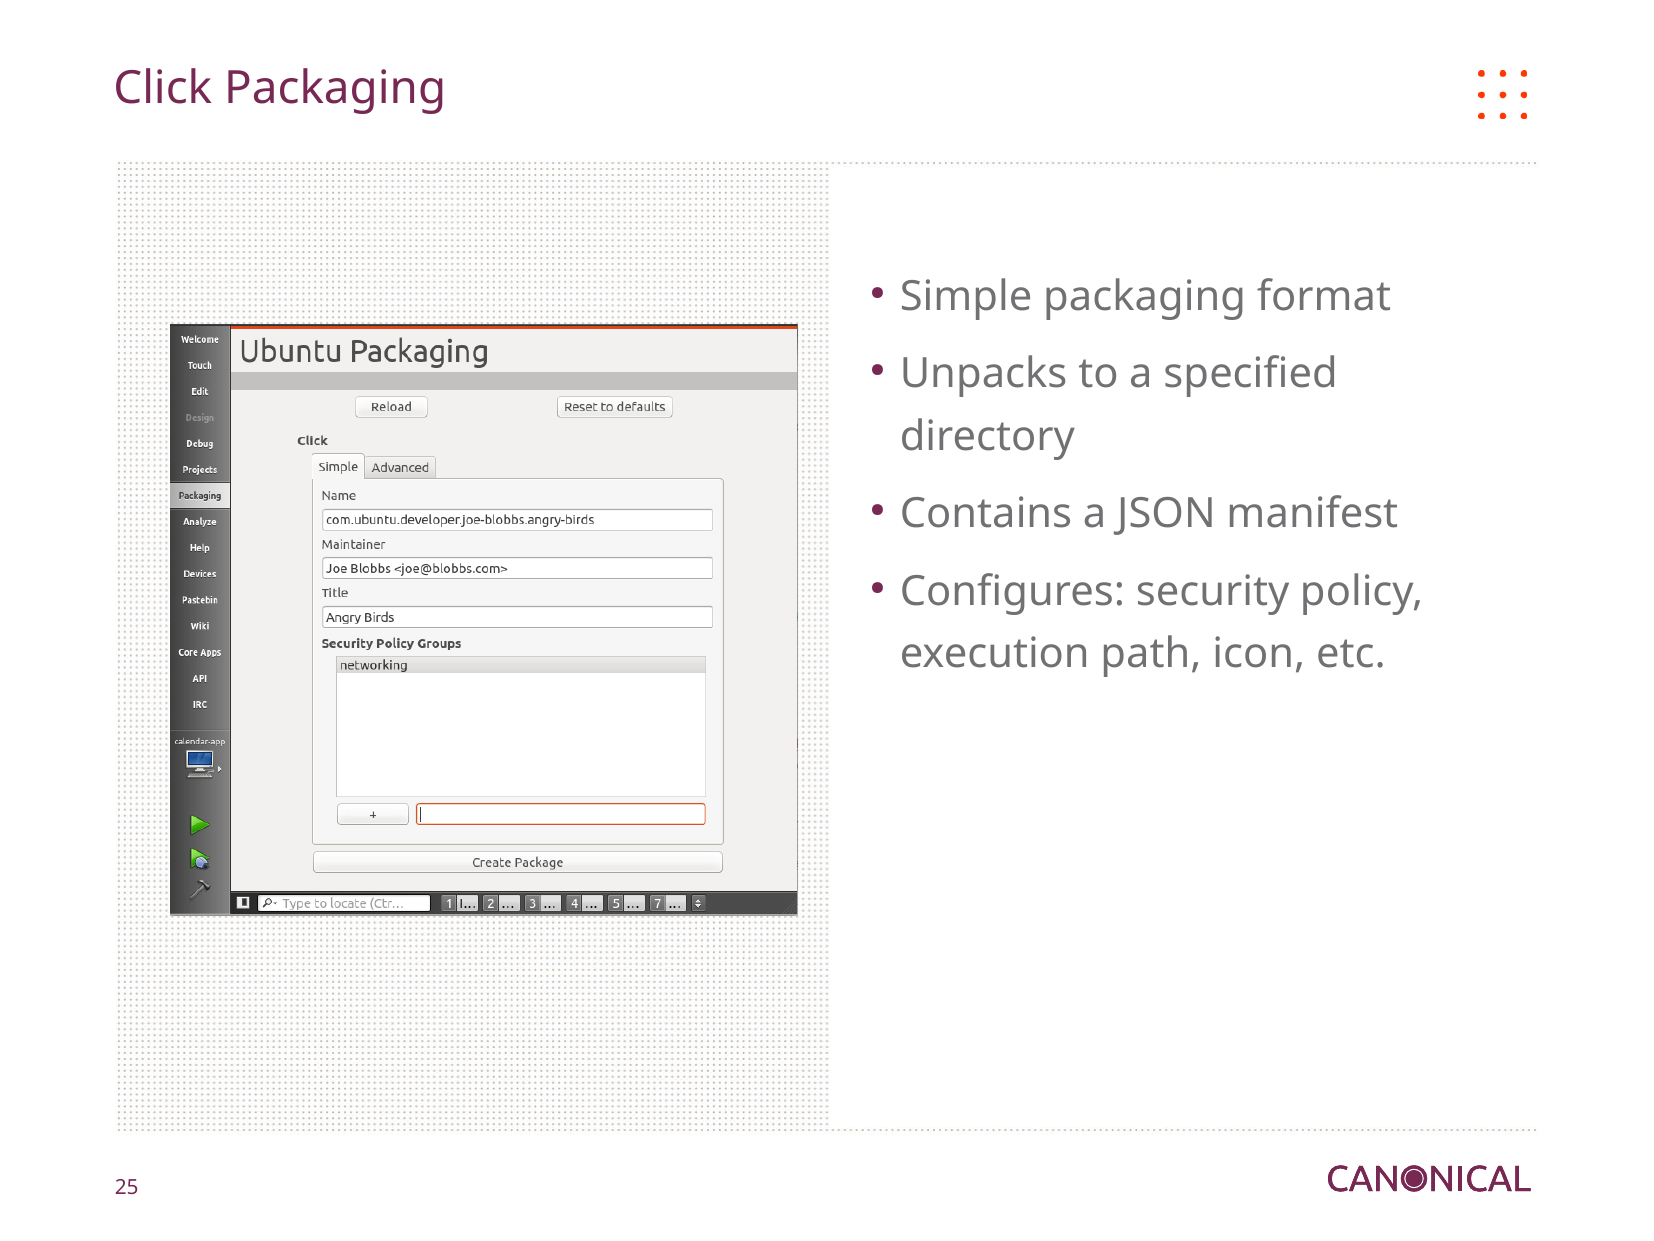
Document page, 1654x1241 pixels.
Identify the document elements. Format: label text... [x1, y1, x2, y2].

list Simple packaging format Unpacks to a specified directory Contains a JSON manifest Configures: security policy, execution path, icon, etc. [870, 259, 1480, 980]
picture [116, 160, 1540, 1135]
title Click Packaging [113, 59, 1382, 112]
picture [1478, 70, 1527, 119]
